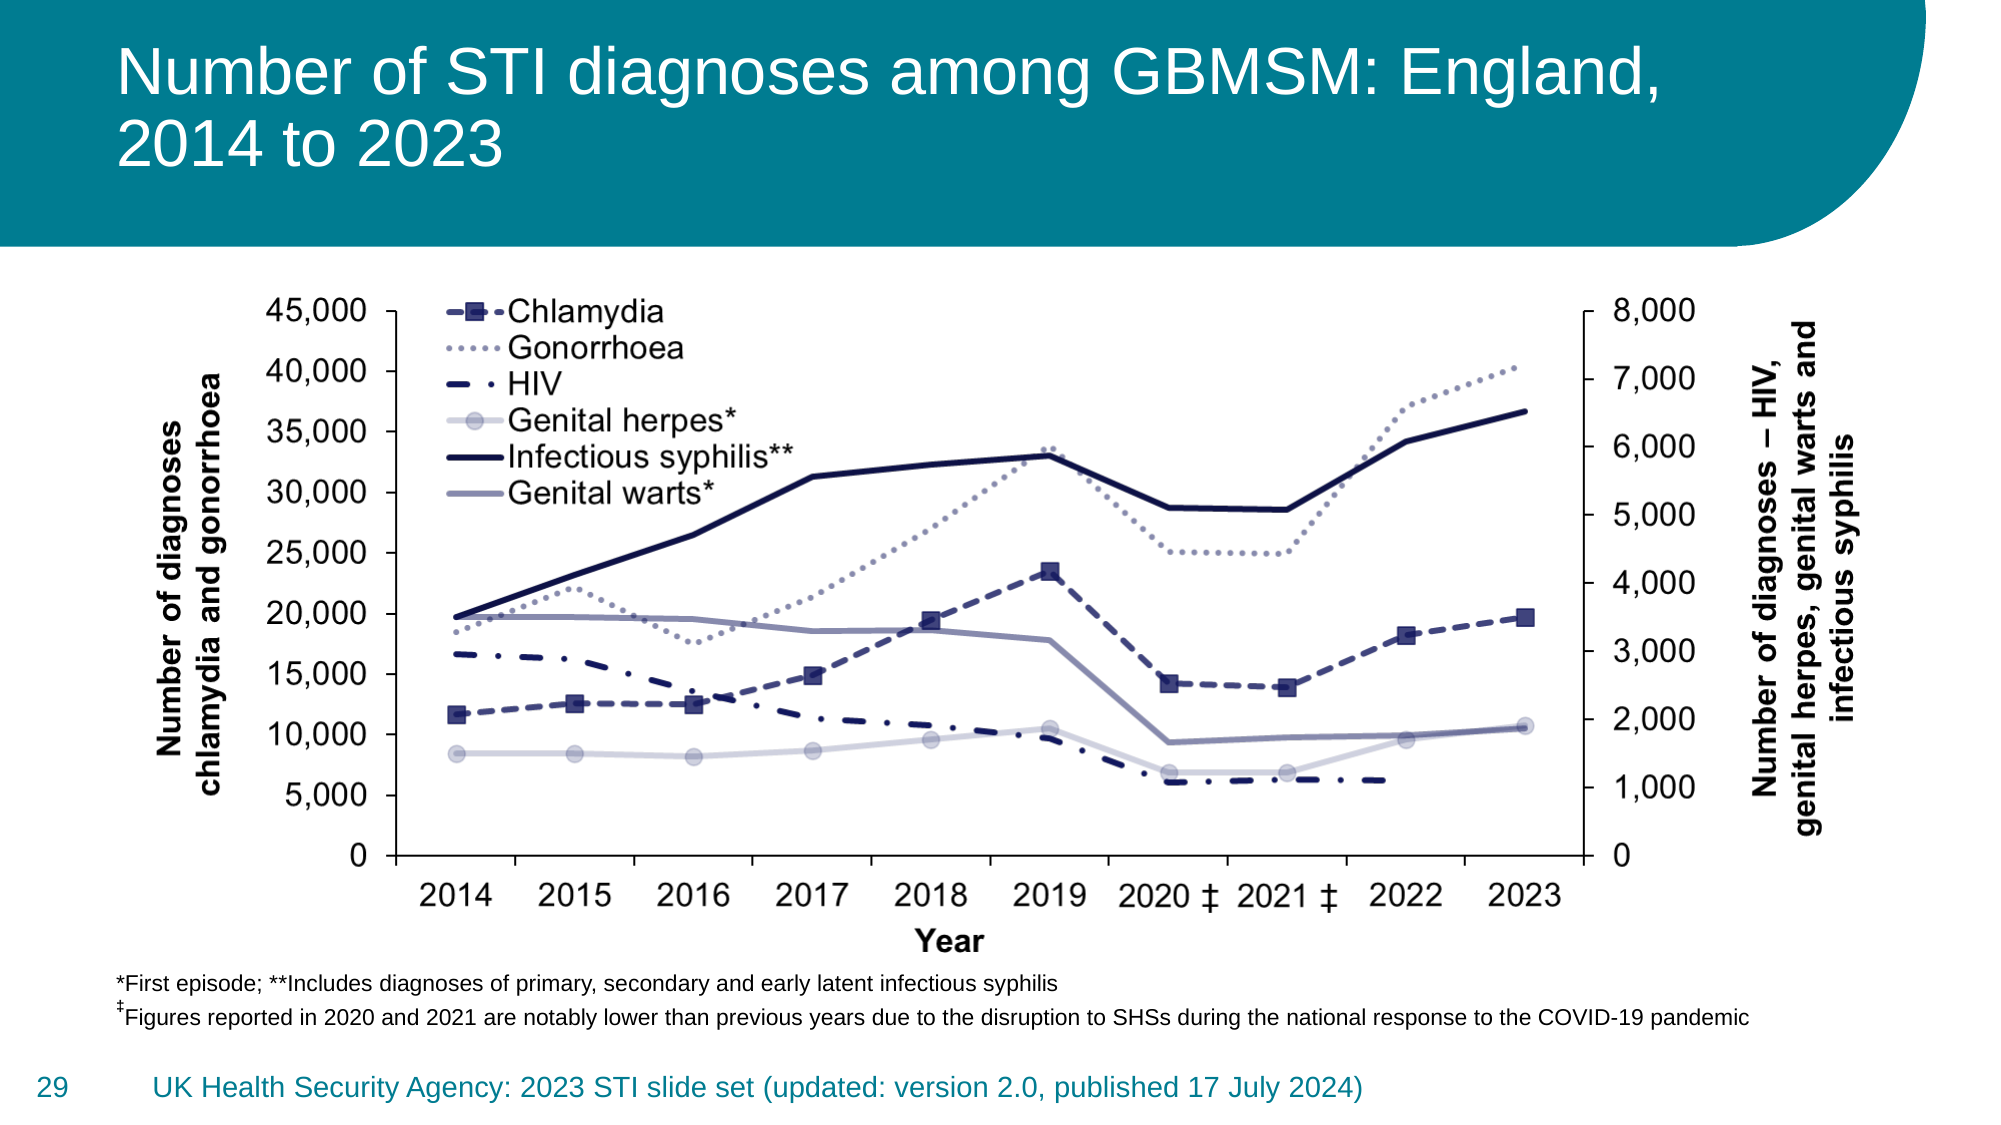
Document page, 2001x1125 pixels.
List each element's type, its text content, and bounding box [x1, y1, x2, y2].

title Number of STI diagnoses among GBMSM: England, 2014 to 2023 [101, 29, 1747, 189]
text_box *First episode; **Includes diagnoses of primary, secondary and early latent infectious syphilis ‡Figures reported in 2020 and 2021 are notably lower than previous years due to the disruption to SHSs during the national response to the COVID-19 pandemic [101, 961, 1798, 1060]
text_box UK Health Security Agency: 2023 STI slide set (updated: version 2.0, published 17 July 2024) [137, 1056, 1780, 1116]
picture [137, 283, 1863, 962]
text_box [21, 1056, 120, 1117]
